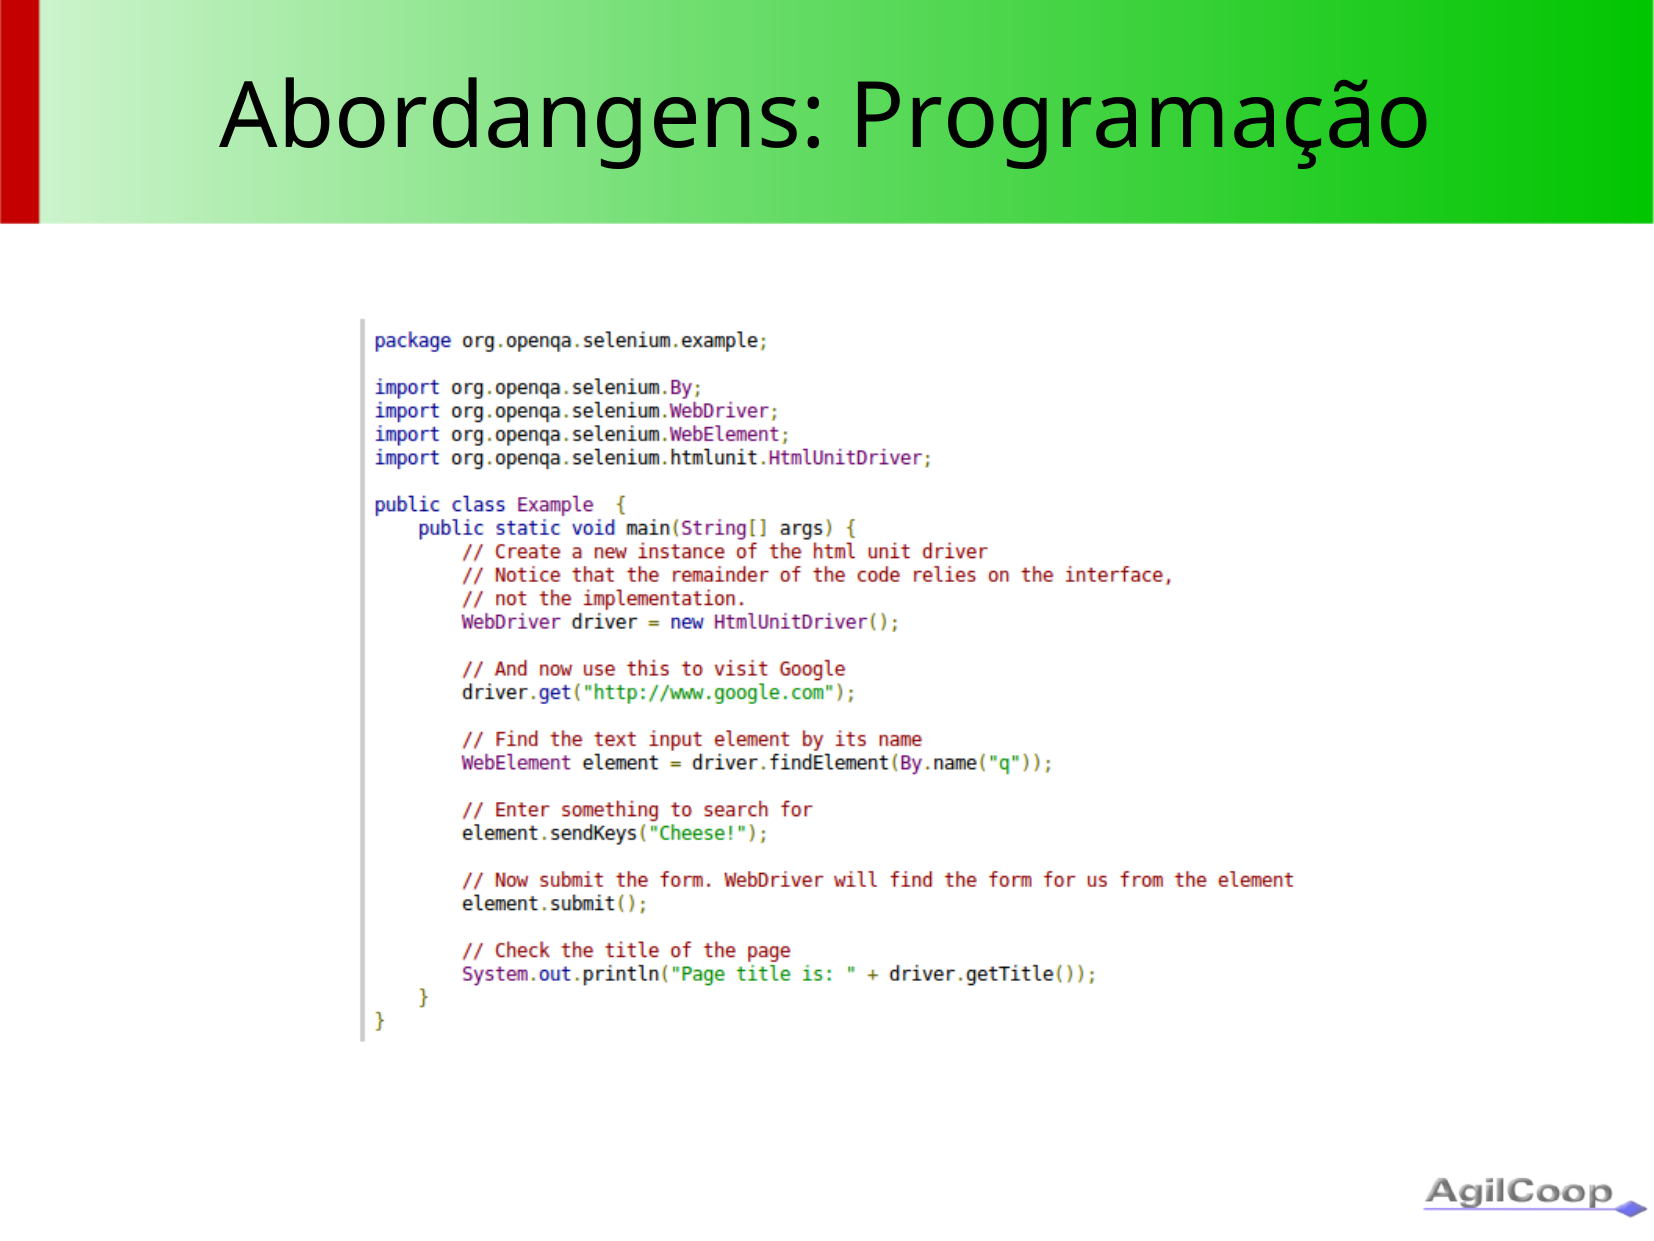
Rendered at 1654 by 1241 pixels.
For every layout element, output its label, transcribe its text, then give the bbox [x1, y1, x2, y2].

title Abordangens: Programação [82, 8, 1571, 216]
picture [0, 0, 1654, 1241]
